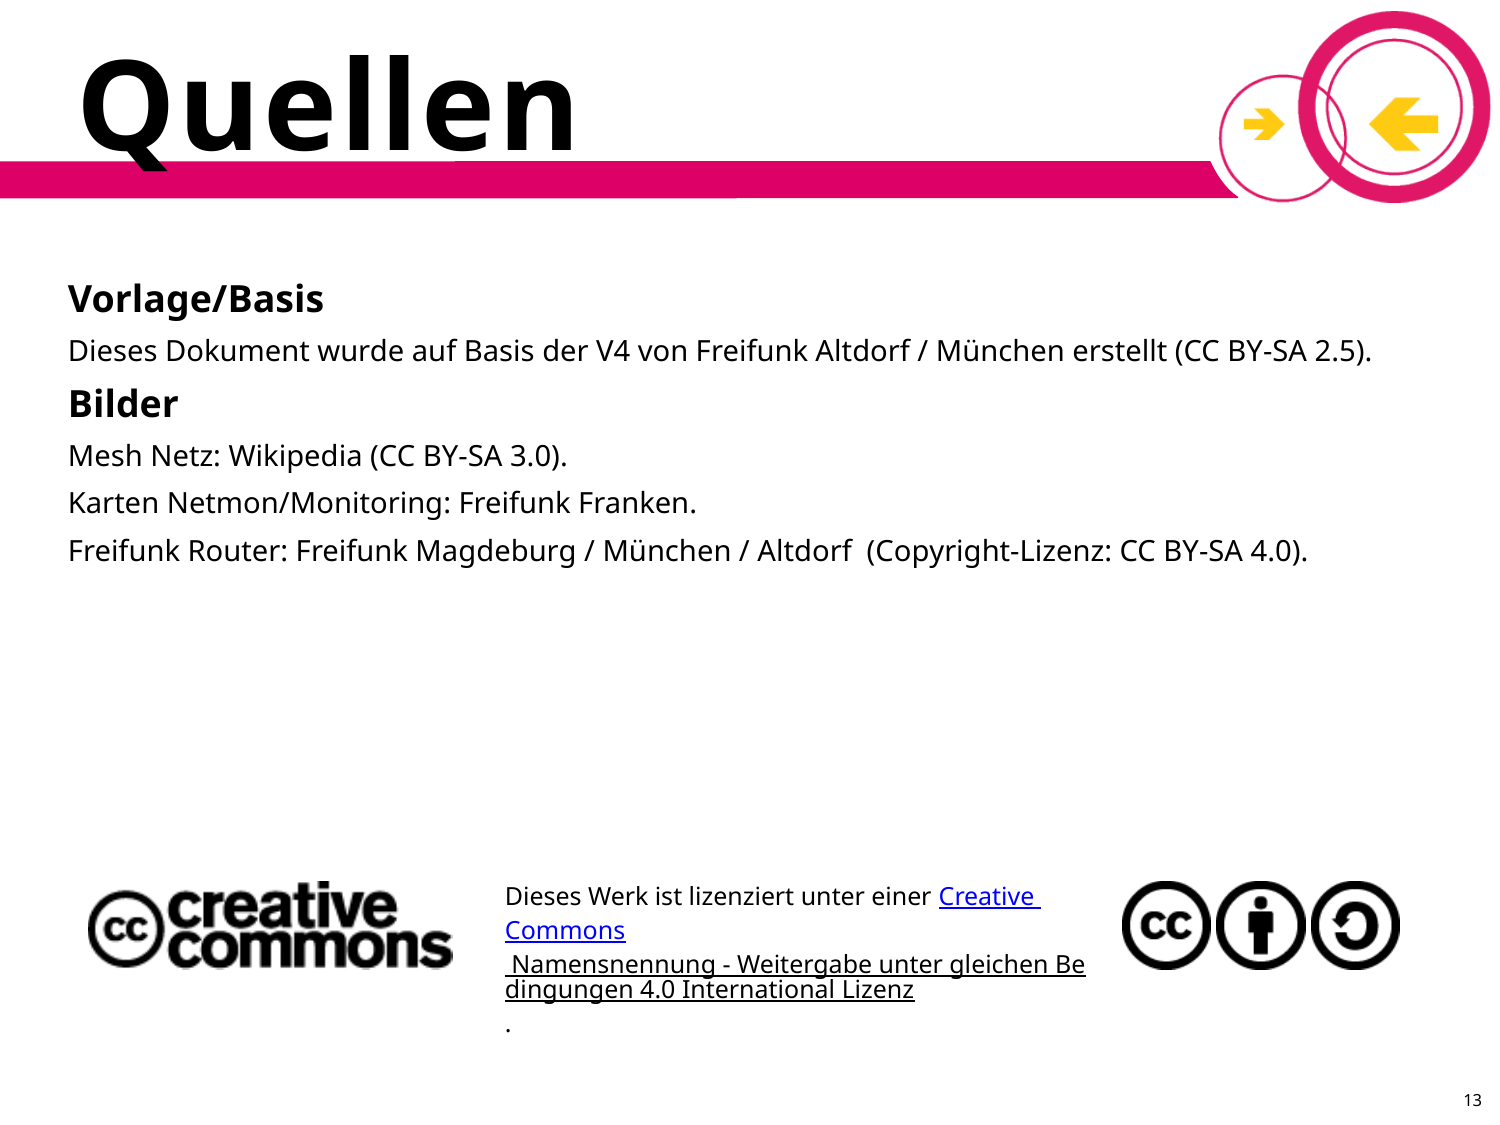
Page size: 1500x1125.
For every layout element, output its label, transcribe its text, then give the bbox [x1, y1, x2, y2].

title Quellen [76, 40, 1060, 161]
picture [1122, 881, 1211, 970]
picture [1311, 881, 1400, 970]
picture [88, 881, 453, 970]
slide_number <Foliennummer> [1202, 1077, 1483, 1125]
picture [1216, 881, 1306, 970]
picture [1218, 11, 1491, 203]
list Vorlage/Basis Dieses Dokument wurde auf Basis der V4 von Freifunk Altdorf / München erstellt (CC BY-SA 2.5). Bilder Mesh Netz: Wikipedia (CC BY-SA 3.0). Karten Netmon/Monitoring: Freifunk Franken. Freifunk Router: Freifunk Magdeburg / München / Altdorf (Copyright-Lizenz: CC BY-SA 4.0). [53, 267, 1447, 1059]
text_box Dieses Werk ist lizenziert unter einer Creative Commons Namensnennung - Weitergabe unter gleichen Bedingungen 4.0 International Lizenz. [490, 872, 1117, 1020]
